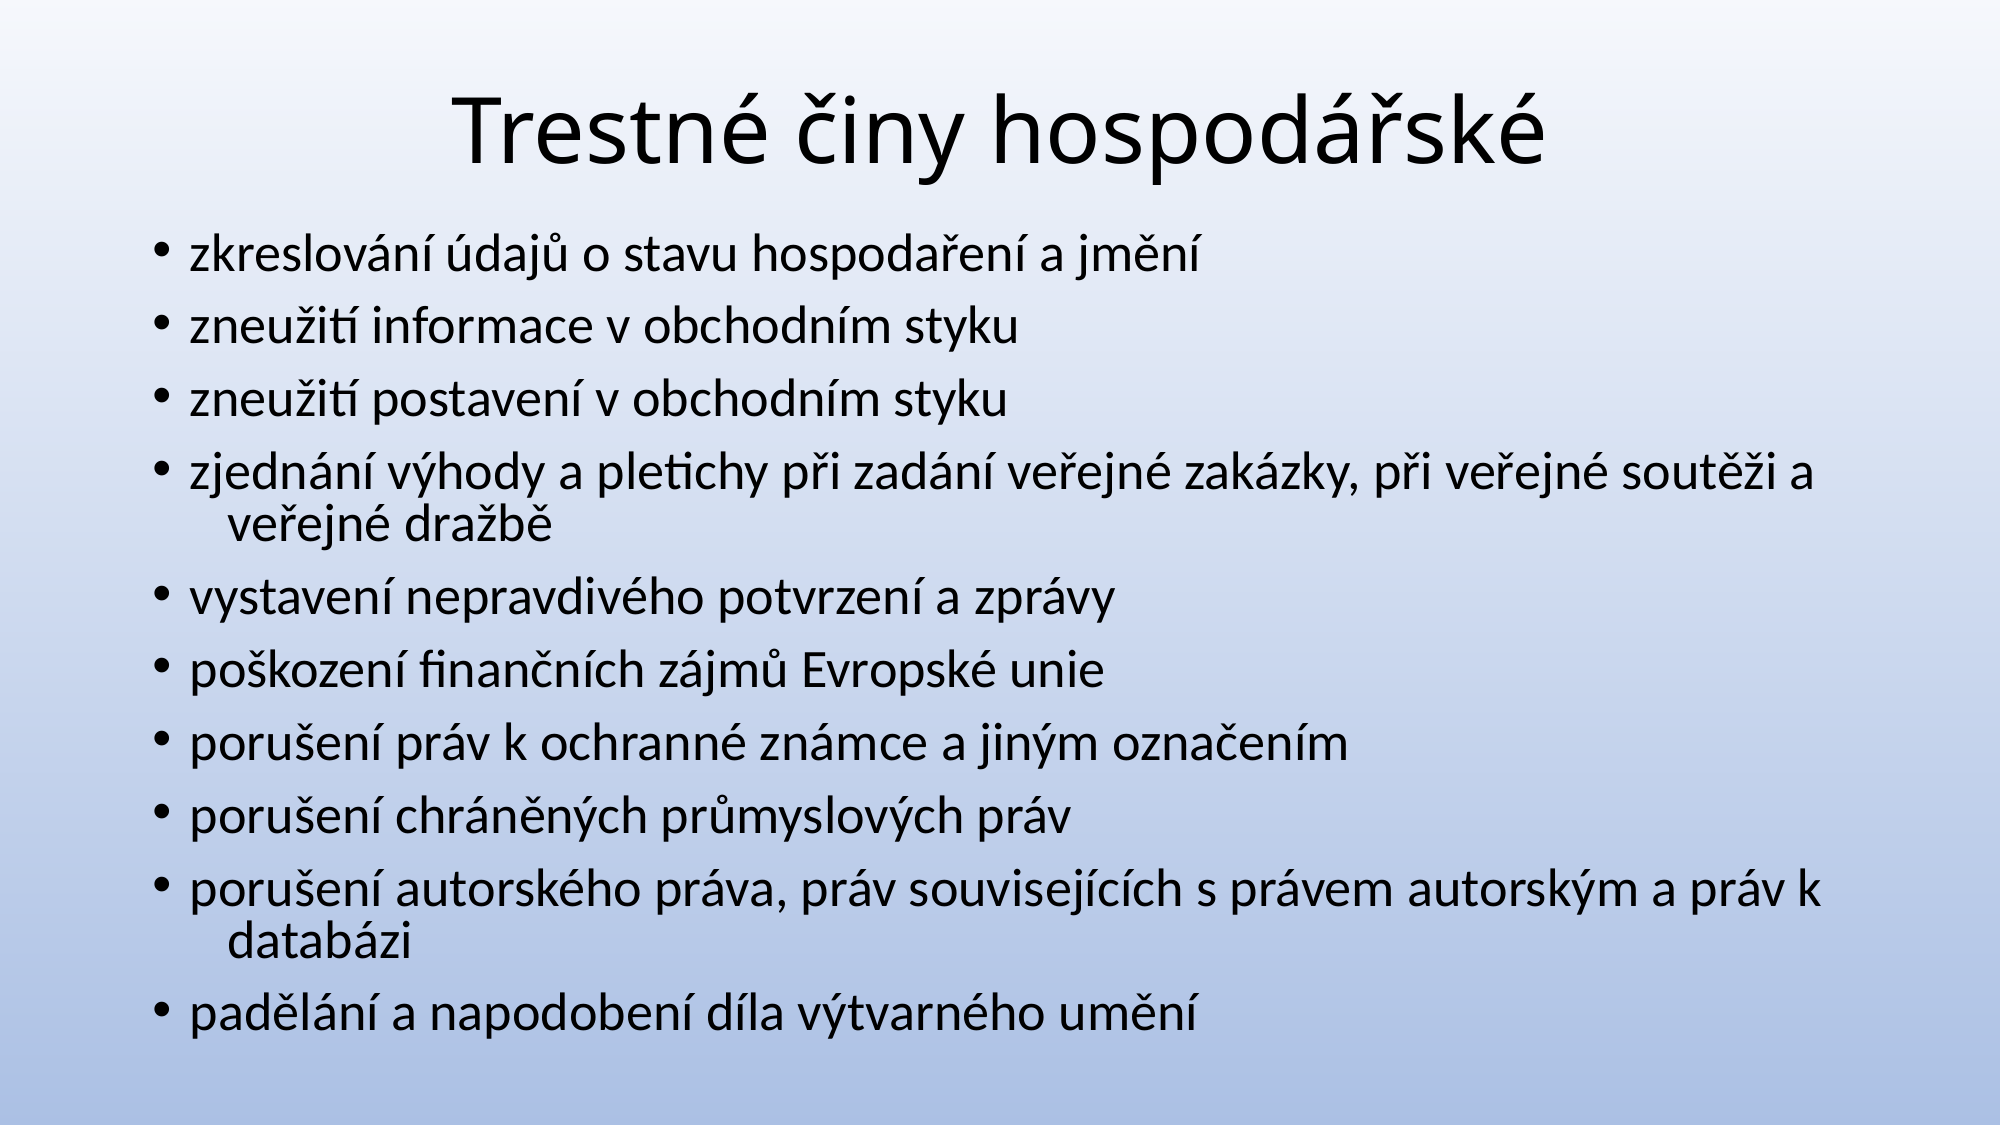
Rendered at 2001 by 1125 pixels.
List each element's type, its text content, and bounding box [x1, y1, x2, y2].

list zkreslování údajů o stavu hospodaření a jmění zneužití informace v obchodním styku zneužití postavení v obchodním styku zjednání výhody a pletichy při zadání veřejné zakázky, při veřejné soutěži a veřejné dražbě vystavení nepravdivého potvrzení a zprávy poškození finančních zájmů Evropské unie porušení práv k ochranné známce a jiným označením porušení chráněných průmyslových práv porušení autorského práva, práv souvisejících s právem autorským a práv k databázi padělání a napodobení díla výtvarného umění [137, 221, 1863, 1125]
title Trestné činy hospodářské [137, 24, 1863, 221]
